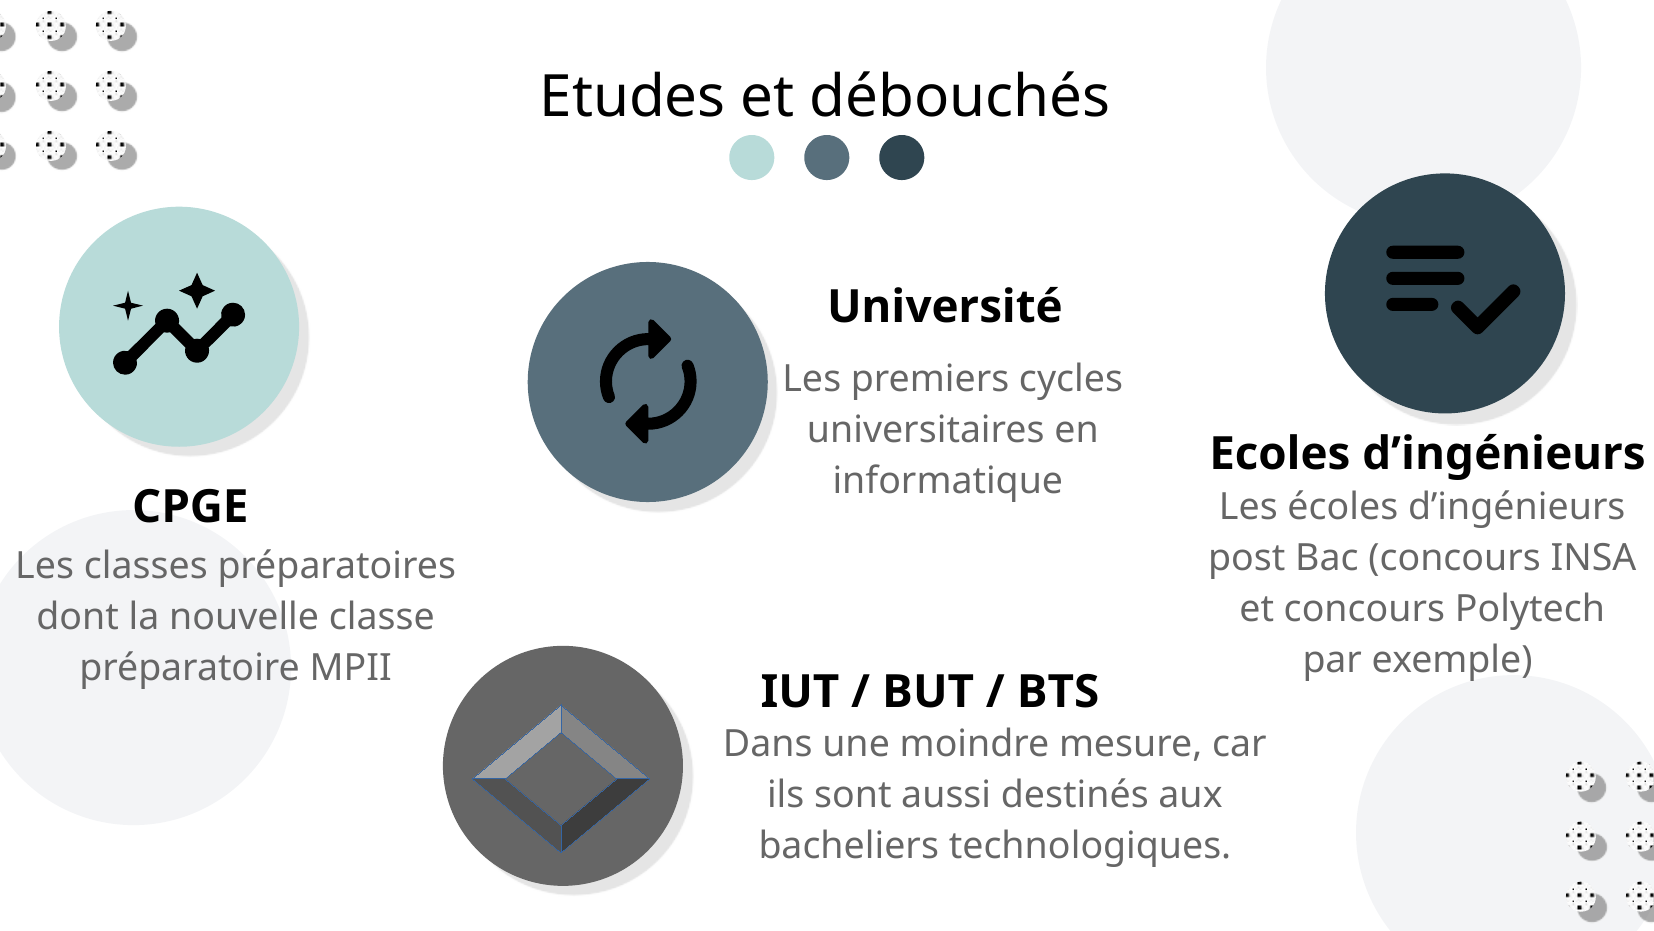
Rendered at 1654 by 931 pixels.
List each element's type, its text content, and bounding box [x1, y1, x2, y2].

text_box [729, 135, 775, 181]
text_box [804, 135, 850, 181]
text_box [59, 206, 300, 447]
text_box Ecoles d’ingénieurs [1191, 413, 1654, 472]
picture [0, 74, 6, 99]
text_box [1324, 173, 1566, 413]
text_box CPGE [85, 465, 296, 531]
picture [1625, 821, 1654, 852]
picture [35, 70, 66, 101]
text_box Université [797, 265, 1093, 343]
text_box IUT / BUT / BTS [649, 650, 1211, 708]
picture [572, 305, 724, 457]
picture [1625, 881, 1654, 912]
picture [35, 130, 67, 161]
picture [1565, 881, 1596, 912]
text_box Les premiers cycles universitaires en informatique [724, 343, 1182, 616]
picture [35, 10, 66, 41]
text_box Dans une moindre mesure, car ils sont aussi destinés aux bacheliers technologiques. [620, 708, 1300, 931]
text_box Etudes et débouchés [420, 46, 1231, 144]
picture [104, 251, 255, 402]
picture [1369, 203, 1533, 367]
picture [1565, 761, 1596, 792]
text_box Les classes préparatoires dont la nouvelle classe préparatoire MPII [0, 531, 472, 803]
text_box [879, 135, 925, 181]
text_box [527, 261, 762, 503]
picture [1625, 761, 1654, 792]
text_box [442, 645, 649, 886]
picture [95, 10, 126, 41]
picture [95, 70, 126, 101]
picture [0, 133, 7, 159]
text_box Les écoles d’ingénieurs post Bac (concours INSA et concours Polytech par exemple) [1191, 472, 1654, 744]
picture [1565, 821, 1596, 852]
picture [95, 130, 127, 161]
picture [0, 13, 6, 38]
